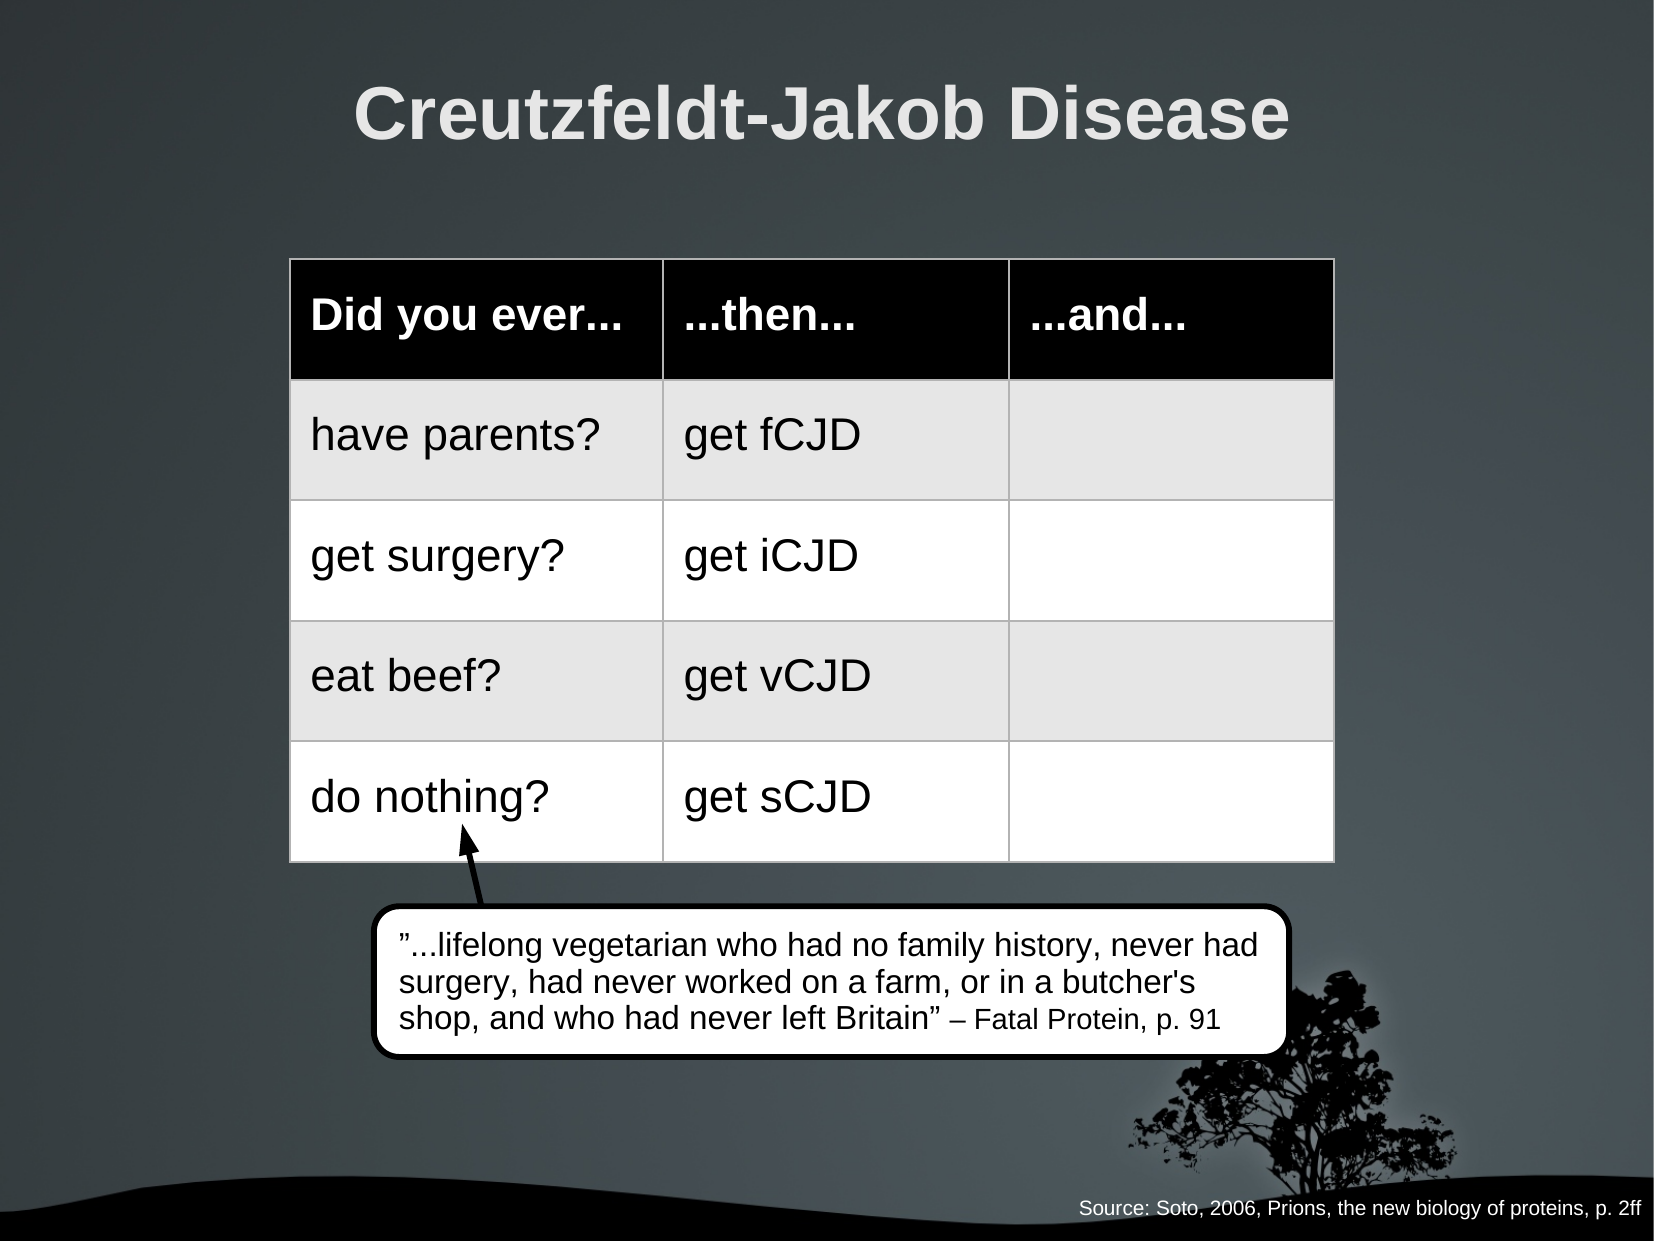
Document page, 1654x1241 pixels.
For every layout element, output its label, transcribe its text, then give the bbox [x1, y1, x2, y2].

table_cell get sCJD [664, 742, 1008, 861]
table_cell [1010, 622, 1333, 740]
picture [0, 0, 1654, 1241]
table_header ...and... [1010, 260, 1333, 379]
table_header ...then... [664, 260, 1008, 379]
table_cell get vCJD [664, 622, 1008, 740]
table_cell have parents? [291, 381, 662, 499]
table_cell get fCJD [664, 381, 1008, 499]
table_cell get iCJD [664, 501, 1008, 620]
table_cell [1010, 742, 1333, 861]
table_cell do nothing? [291, 742, 662, 861]
title Creutzfeldt-Jakob Disease [78, 35, 1567, 191]
table_header Did you ever... [291, 260, 662, 379]
text_box Source: Soto, 2006, Prions, the new biology of proteins, p. 2ff [22, 1188, 1654, 1228]
table_cell eat beef? [291, 622, 662, 740]
table_cell [1010, 501, 1333, 620]
table_cell [1010, 381, 1333, 499]
text_box ”...lifelong vegetarian who had no family history, never had surgery, had never worked on a farm, or in a butcher's shop, and who had never left Britain” – Fatal Protein, p. 91 [373, 906, 1290, 1057]
table_cell get surgery? [291, 501, 662, 620]
